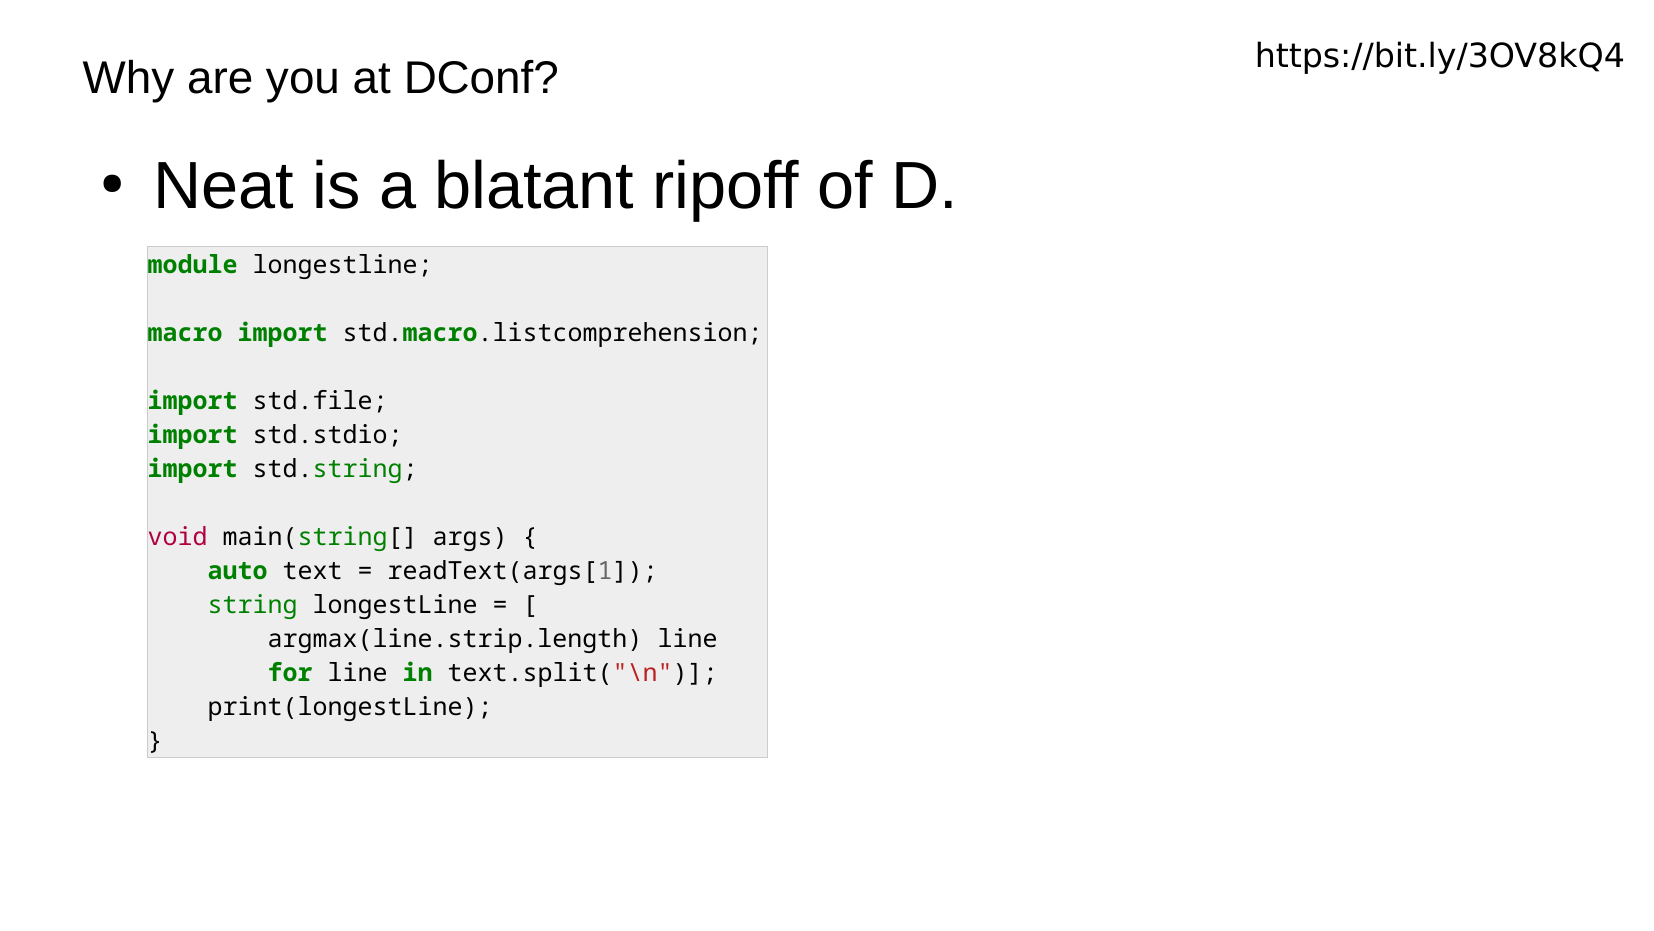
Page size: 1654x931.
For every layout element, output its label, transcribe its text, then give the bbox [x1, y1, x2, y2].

text_box module longestline; macro import std.macro.listcomprehension; import std.file; import std.stdio; import std.string; void main(string[] args) { auto text = readText(args[1]); string longestLine = [ argmax(line.strip.length) line for line in text.split("\n")]; print(longestLine); } [147, 246, 768, 758]
title Why are you at DConf? [82, 37, 1571, 119]
list Neat is a blatant ripoff of D. [82, 147, 1571, 758]
